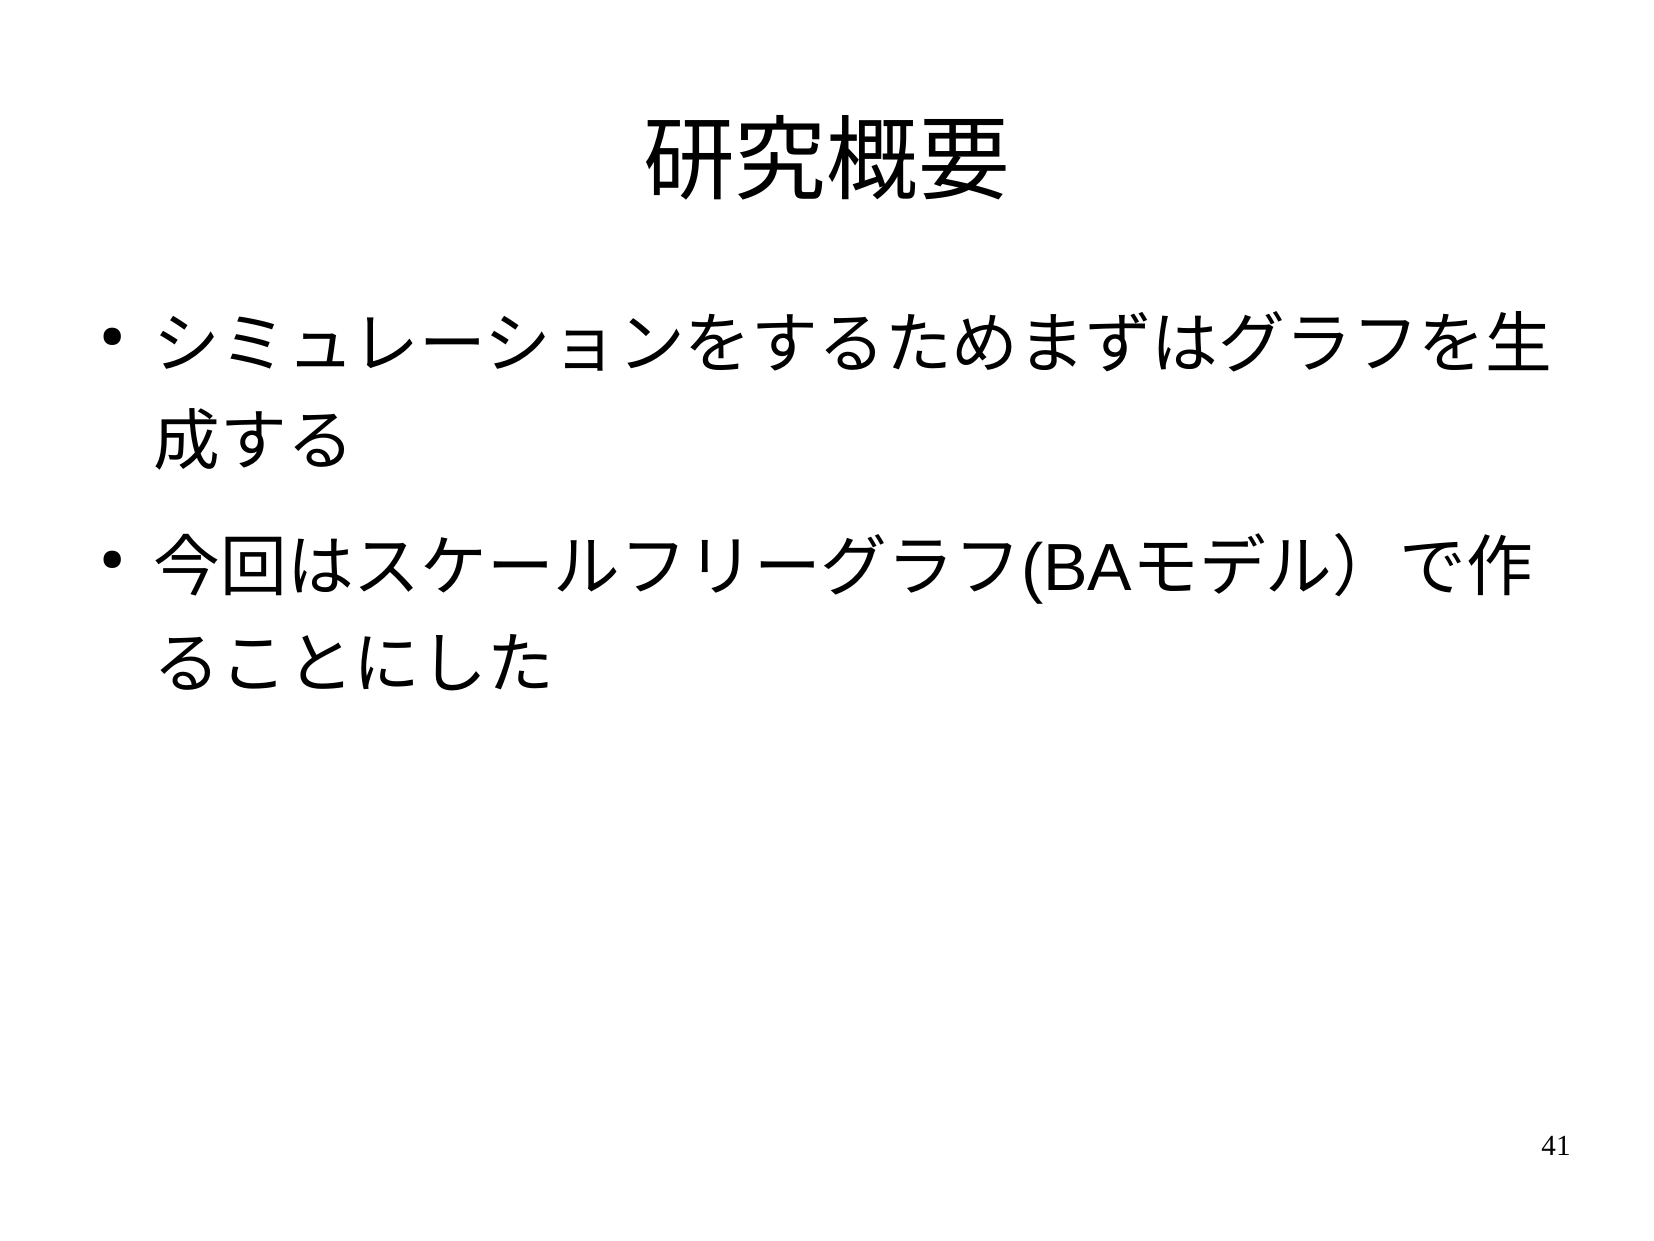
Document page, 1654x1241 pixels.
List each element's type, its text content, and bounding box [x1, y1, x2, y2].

title 研究概要 [82, 49, 1571, 257]
list シミュレーションをするためまずはグラフを生成する 今回はスケールフリーグラフ(BAモデル）で作ることにした [82, 290, 1571, 1109]
